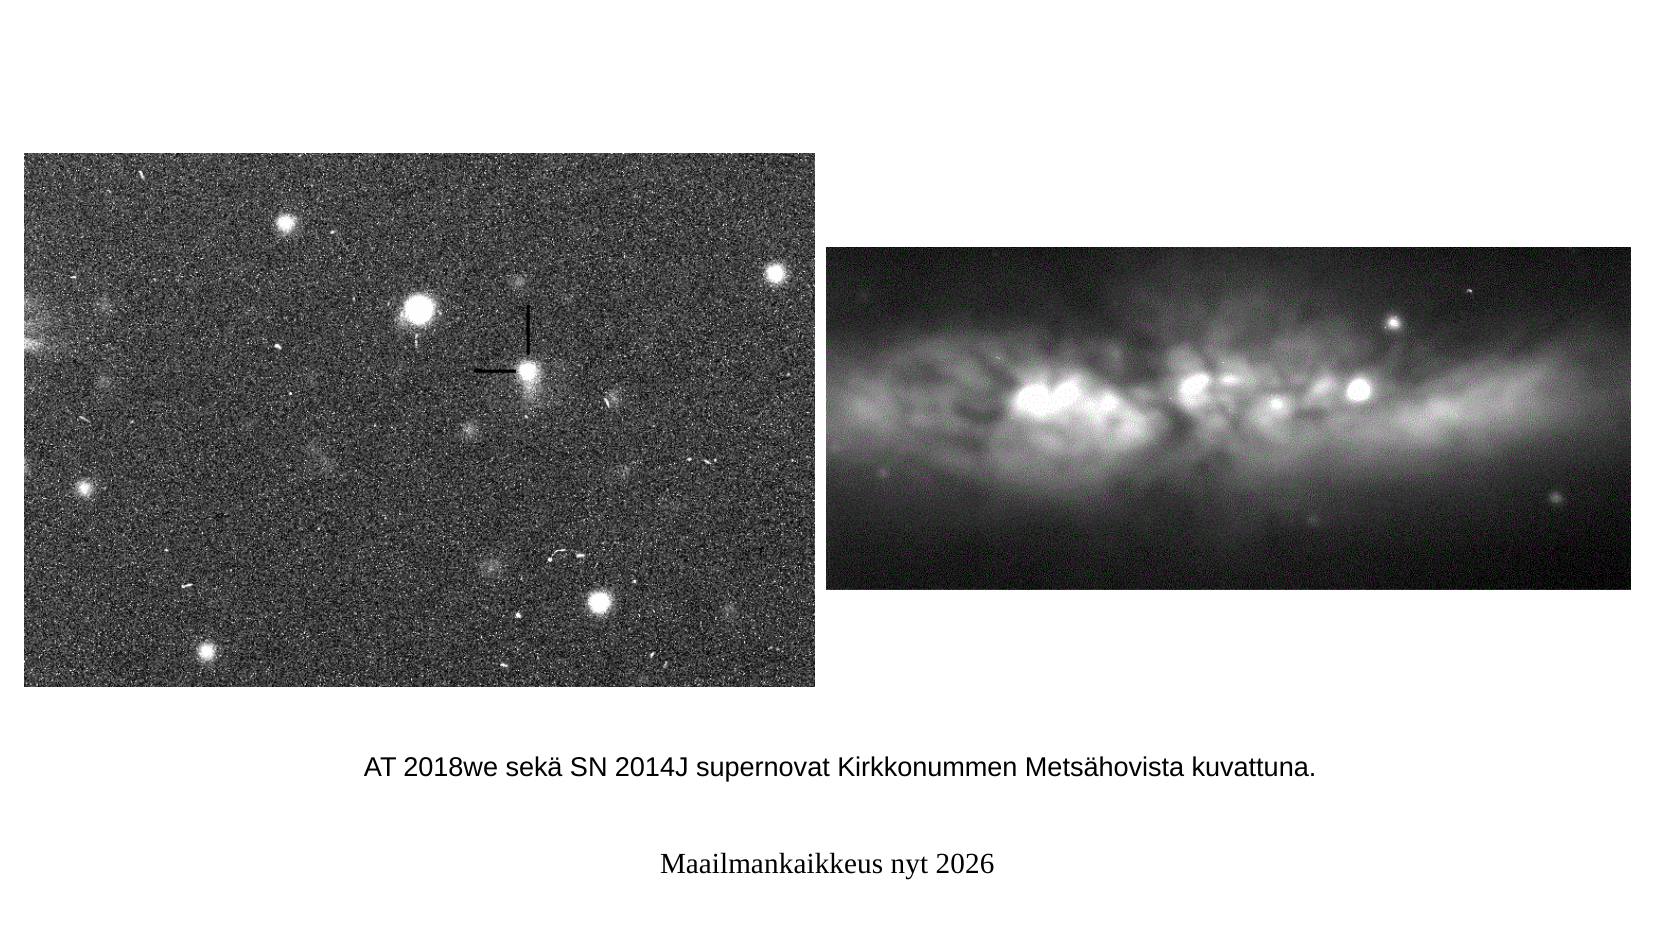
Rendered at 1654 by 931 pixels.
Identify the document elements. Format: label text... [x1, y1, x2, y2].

picture [24, 153, 815, 687]
picture [826, 247, 1631, 591]
text_box AT 2018we sekä SN 2014J supernovat Kirkkonummen Metsähovista kuvattuna. [349, 744, 1331, 790]
